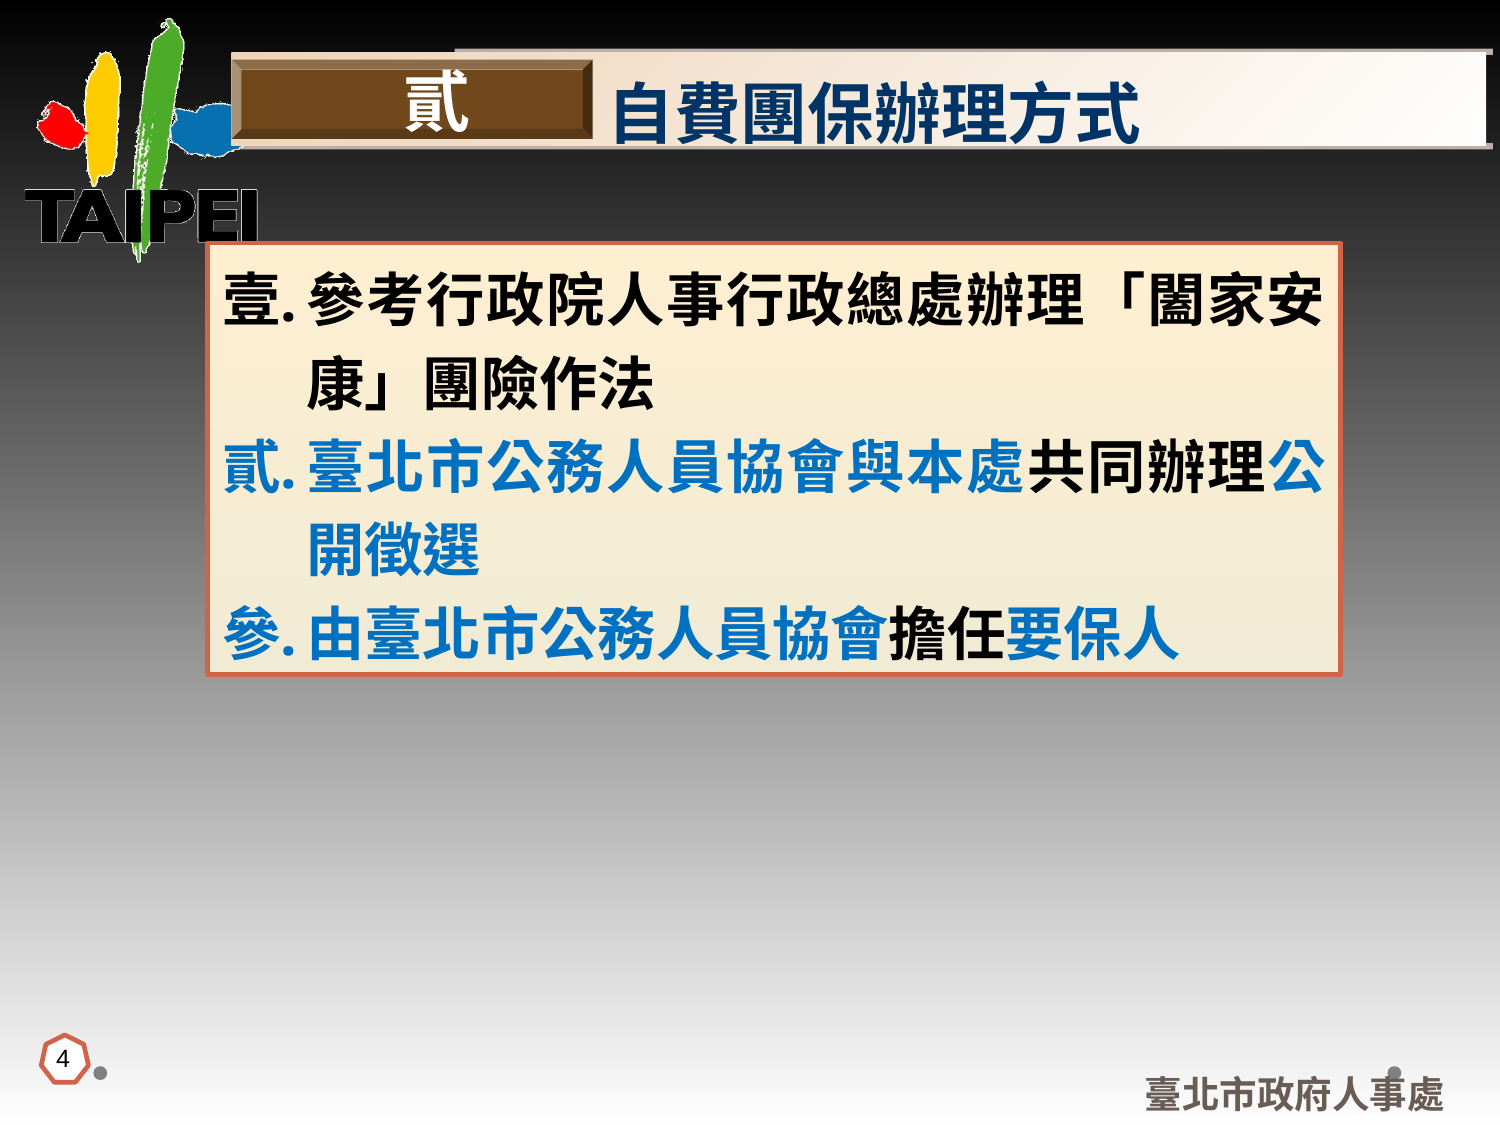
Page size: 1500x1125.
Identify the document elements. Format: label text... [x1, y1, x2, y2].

text_box 貳 [242, 70, 451, 128]
text_box 臺北市政府人事處 [1129, 1012, 1460, 1124]
text_box 參考行政院人事行政總處辦理「闔家安康」團險作法 臺北市公務人員協會與本處共同辦理公開徵選 由臺北市公務人員協會擔任要保人 [207, 242, 1341, 675]
text_box 自費團保辦理方式 [592, 55, 1487, 168]
text_box 貳 [451, 70, 582, 128]
text_box 貳 [451, 70, 457, 77]
text_box 貳 [417, 121, 432, 128]
picture [0, 7, 316, 275]
text_box 4 [41, 1035, 77, 1080]
text_box [52, 1040, 89, 1083]
text_box [231, 52, 1487, 59]
text_box [231, 139, 592, 146]
